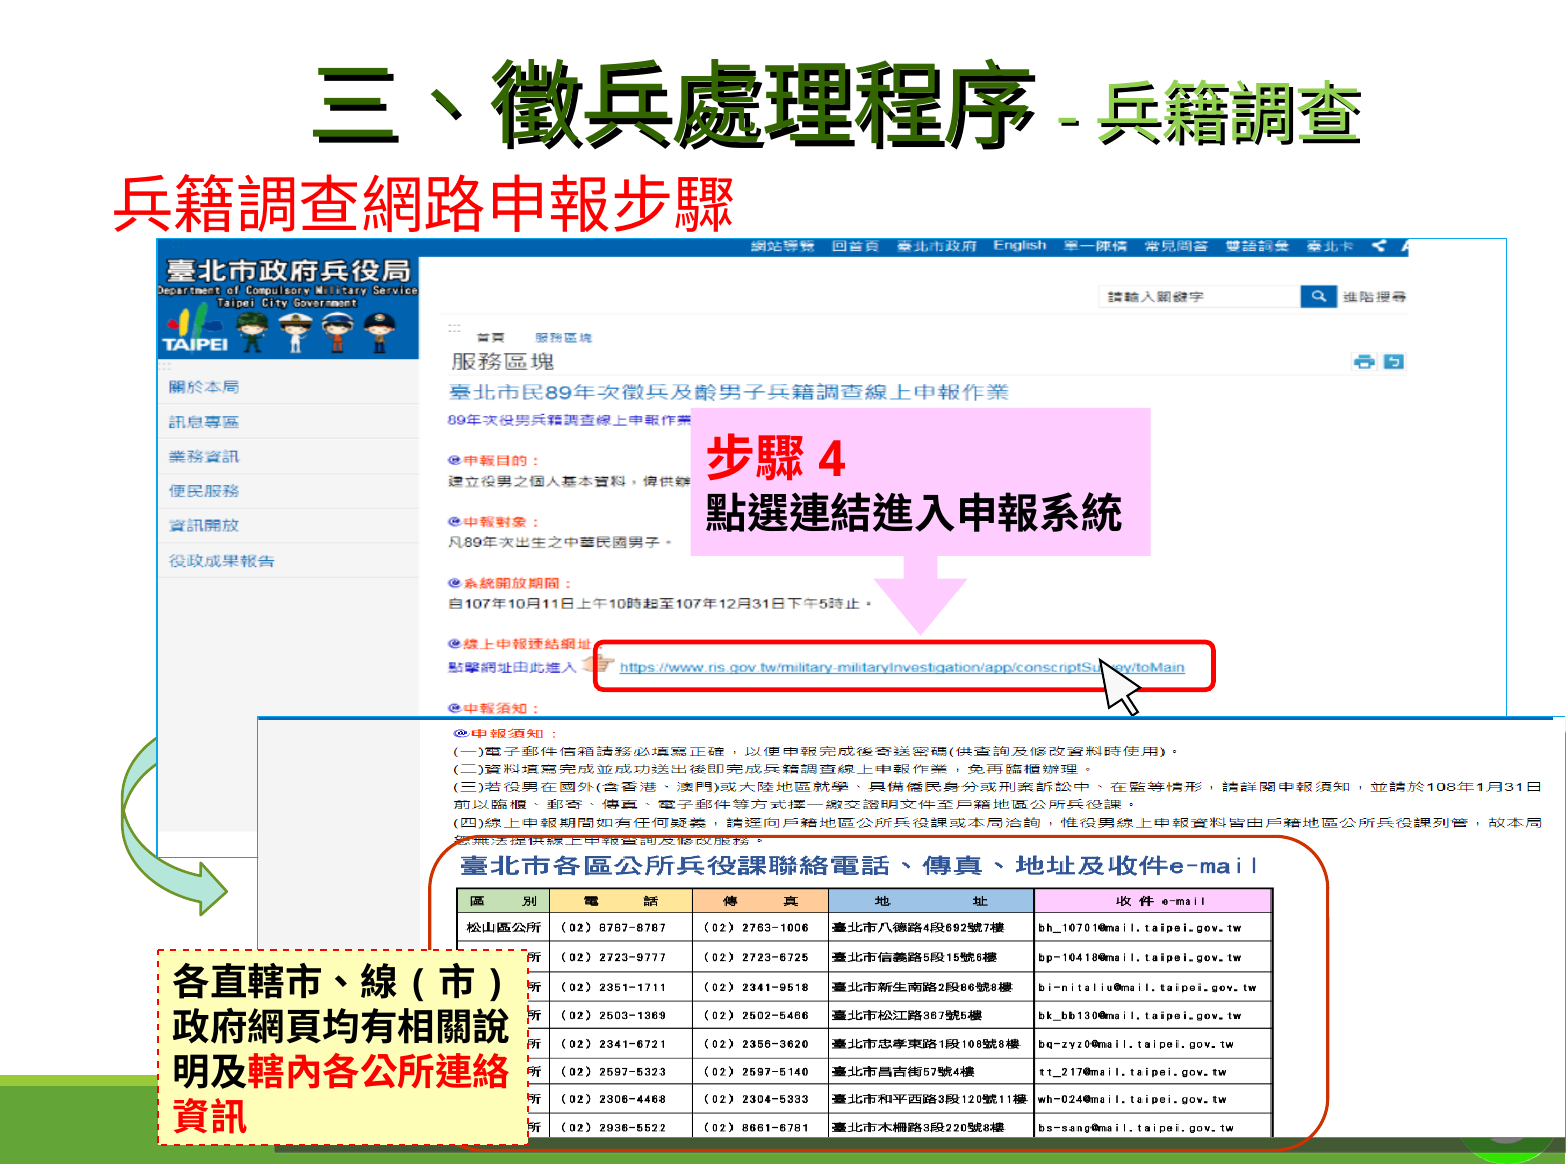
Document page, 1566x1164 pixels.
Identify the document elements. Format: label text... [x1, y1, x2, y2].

text_box 兵籍調查網路申報步驟 [96, 157, 835, 249]
text_box [122, 738, 227, 916]
picture [598, 645, 1211, 687]
text_box 三、徵兵處理程序-兵籍調查 [227, 38, 1443, 243]
text_box 12 [1270, 1154, 1440, 1158]
text_box 步驟4 點選連結進入申報系統 [690, 407, 1151, 636]
picture [159, 240, 1505, 856]
picture [432, 838, 1326, 1136]
text_box [1100, 660, 1141, 716]
text_box 各直轄市、線(市)政府網頁均有相關說明及轄內各公所連絡資訊 [158, 950, 528, 1145]
picture [1446, 1154, 1566, 1164]
picture [259, 718, 1566, 1136]
text_box [473, 1154, 1093, 1158]
